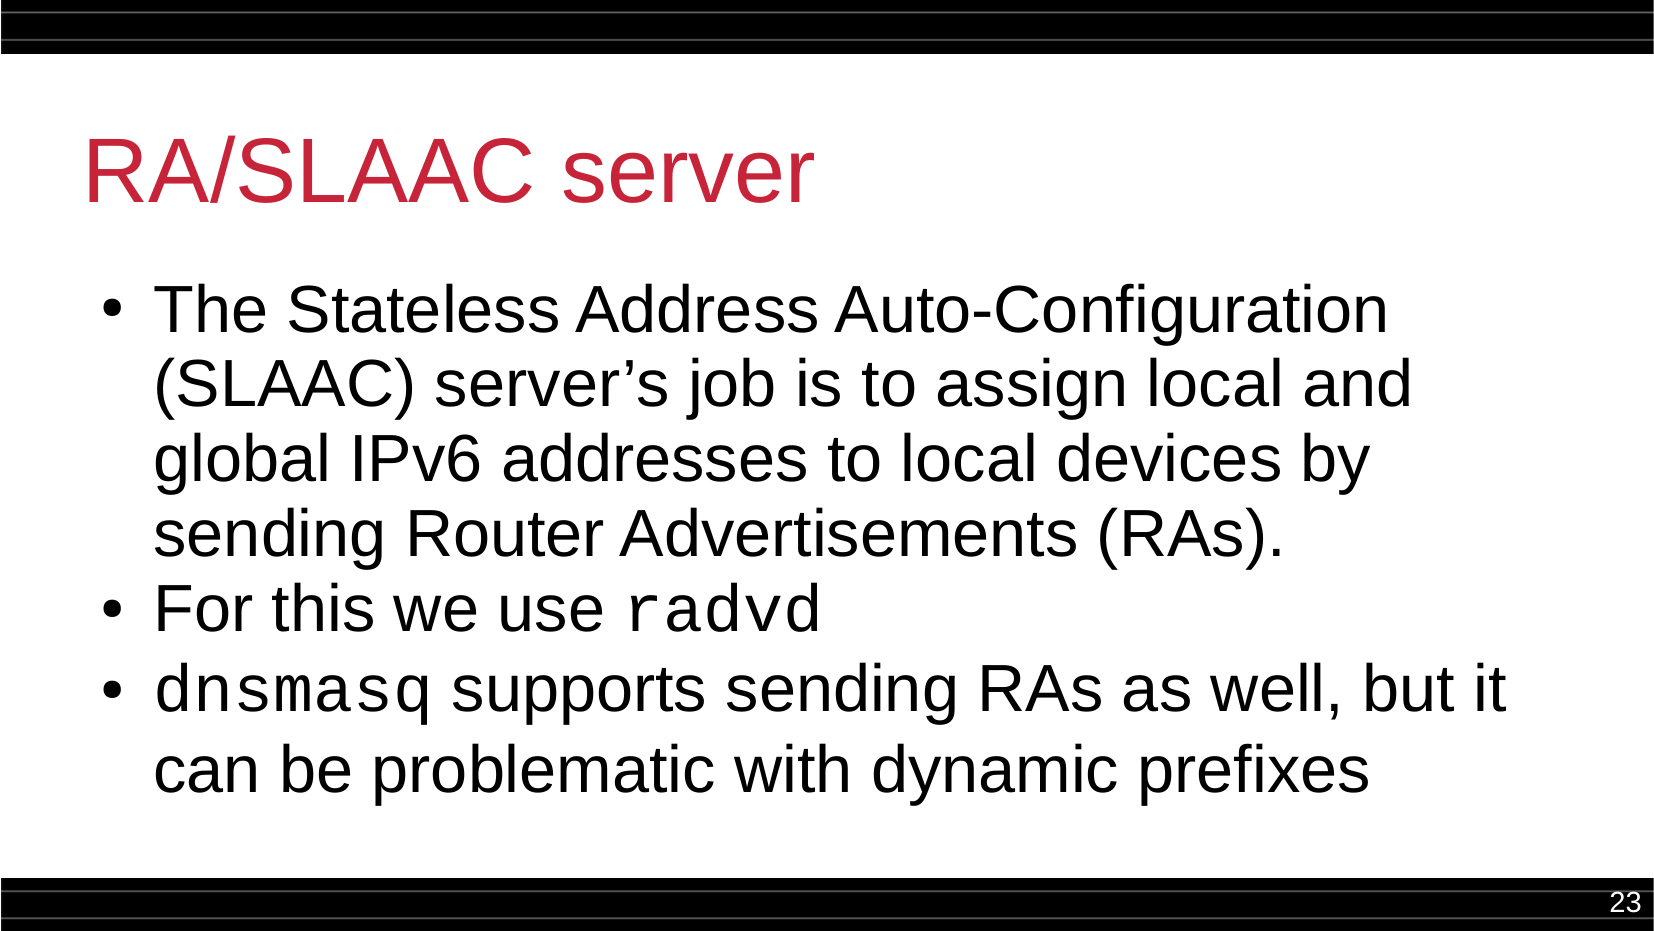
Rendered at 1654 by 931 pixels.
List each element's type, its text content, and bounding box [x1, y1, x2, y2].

picture [1, 878, 1654, 931]
list The Stateless Address Auto-Configuration (SLAAC) server’s job is to assign local and global IPv6 addresses to local devices by sending Router Advertisements (RAs). For this we use radvd dnsmasq supports sending RAs as well, but it can be problematic with dynamic prefixes [82, 271, 1571, 851]
title RA/SLAAC server [82, 92, 1571, 249]
picture [1, 0, 1654, 54]
